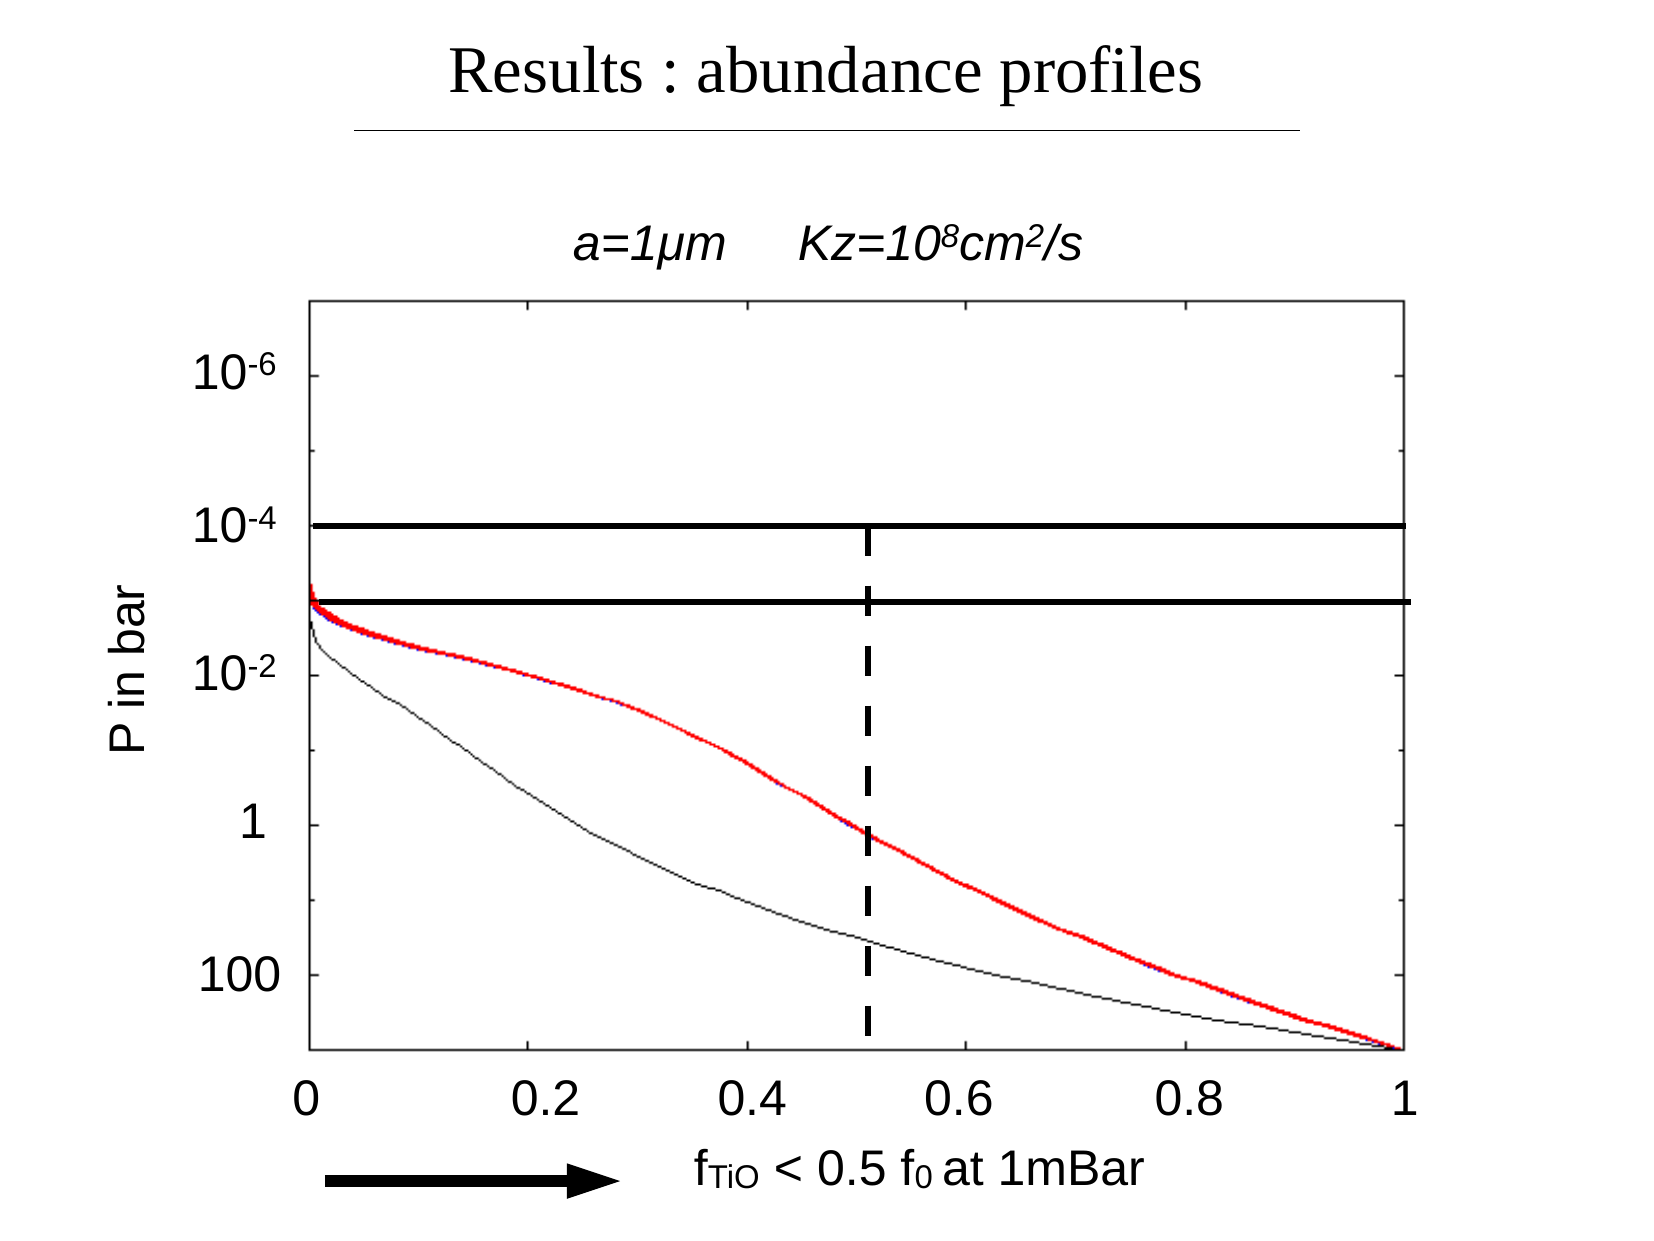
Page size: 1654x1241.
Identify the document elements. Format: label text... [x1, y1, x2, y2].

text_box 1 [1375, 1063, 1501, 1134]
text_box 1 [224, 785, 302, 857]
text_box 0.6 [909, 1063, 1034, 1132]
text_box Results : abundance profiles [0, 25, 1654, 115]
text_box fTiO < 0.5 f0 at 1mBar [679, 1132, 1182, 1217]
text_box a=1μm Kz=108cm2/s [414, 208, 1242, 281]
text_box 100 [183, 939, 302, 1011]
text_box 0 [277, 1062, 355, 1134]
text_box P in bar [91, 519, 163, 771]
text_box 0.8 [1139, 1063, 1264, 1134]
text_box 10-2 [177, 637, 296, 711]
text_box 0.2 [496, 1063, 621, 1134]
text_box 10-6 [177, 336, 296, 409]
text_box 0.4 [702, 1063, 827, 1132]
text_box 10-4 [177, 490, 296, 563]
picture [118, 206, 1447, 1152]
